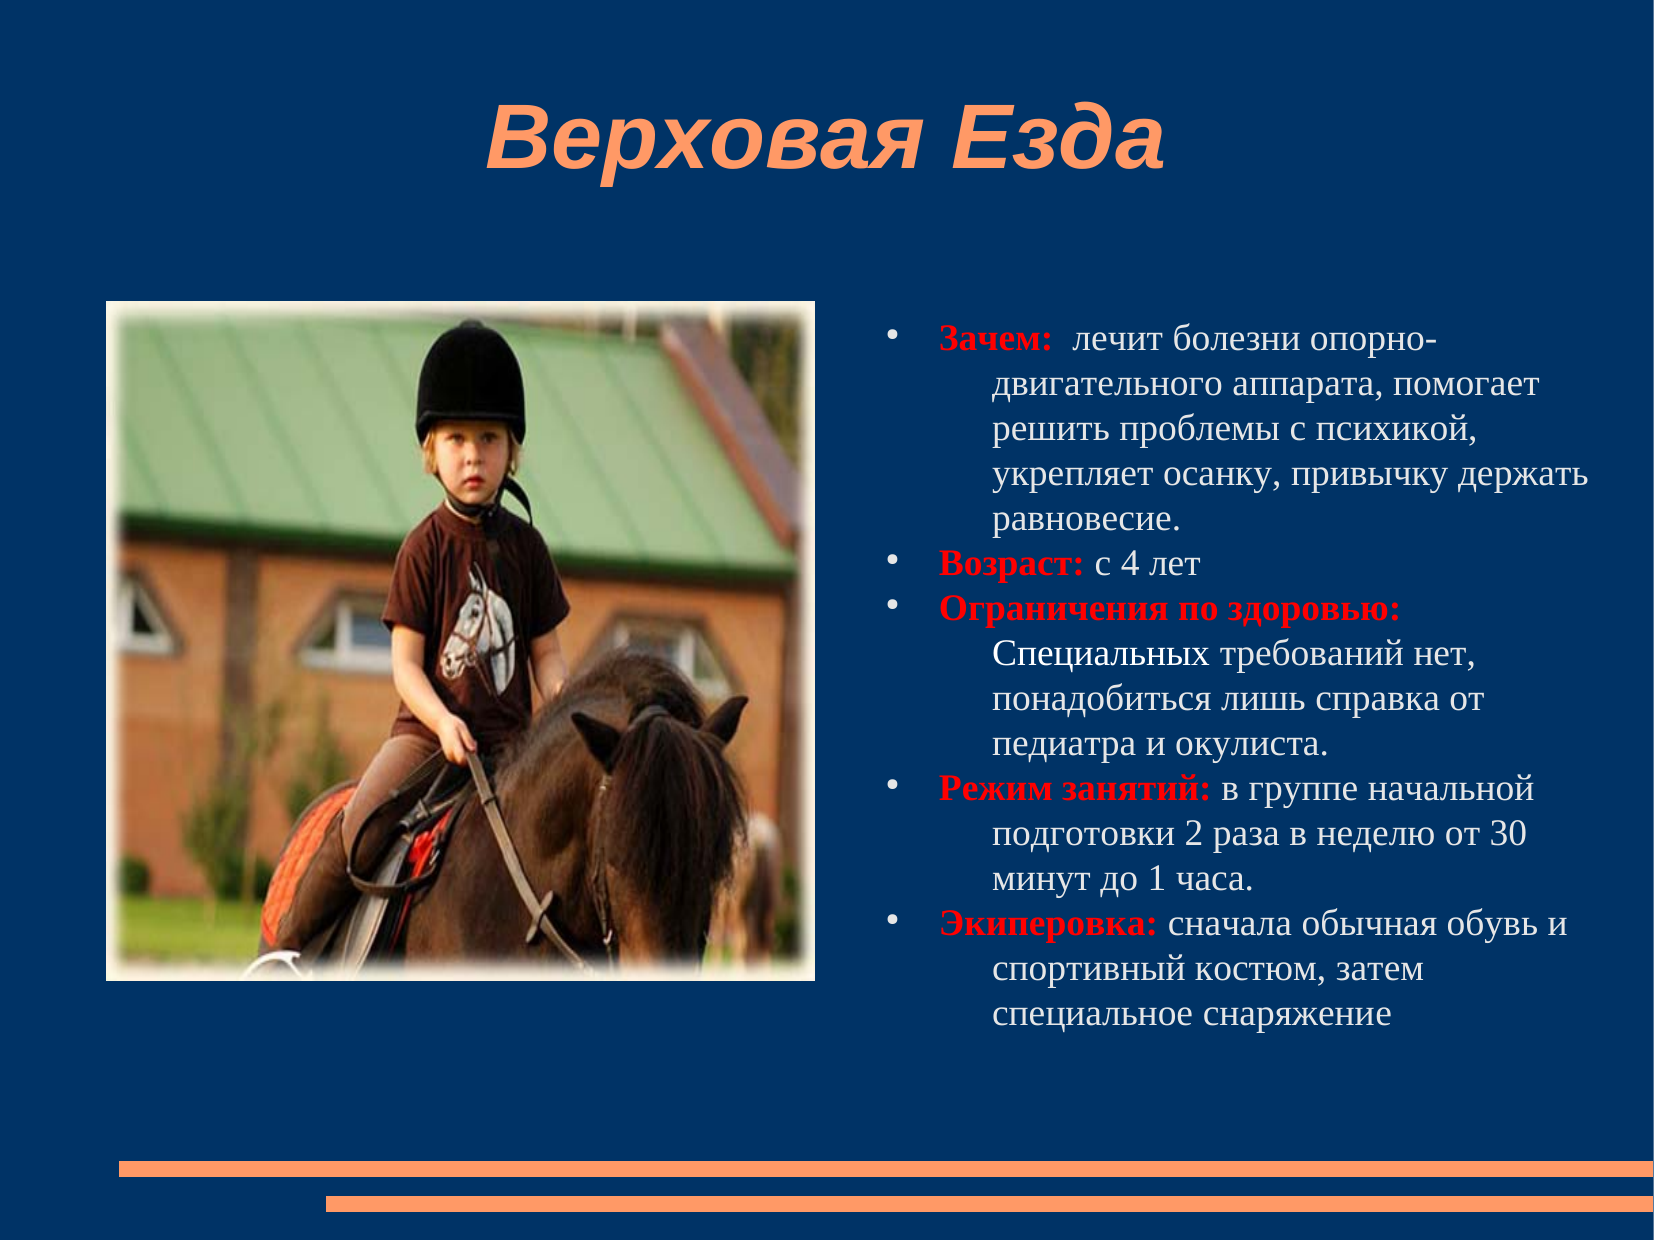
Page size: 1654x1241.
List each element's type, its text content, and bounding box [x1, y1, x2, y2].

title Верховая Езда [82, 56, 1571, 207]
picture [106, 301, 815, 981]
list Зачем: лечит болезни опорно-двигательного аппарата, помогает решить проблемы с психикой, укрепляет осанку, привычку держать равновесие. Возраст: с 4 лет Ограничения по здоровью: Специальных требований нет, понадобиться лишь справка от педиатра и окулиста. Режим занятий: в группе начальной подготовки 2 раза в неделю от 30 минут до 1 часа. Экиперовка: сначала обычная обувь и спортивный костюм, затем специальное снаряжение [850, 312, 1612, 1211]
